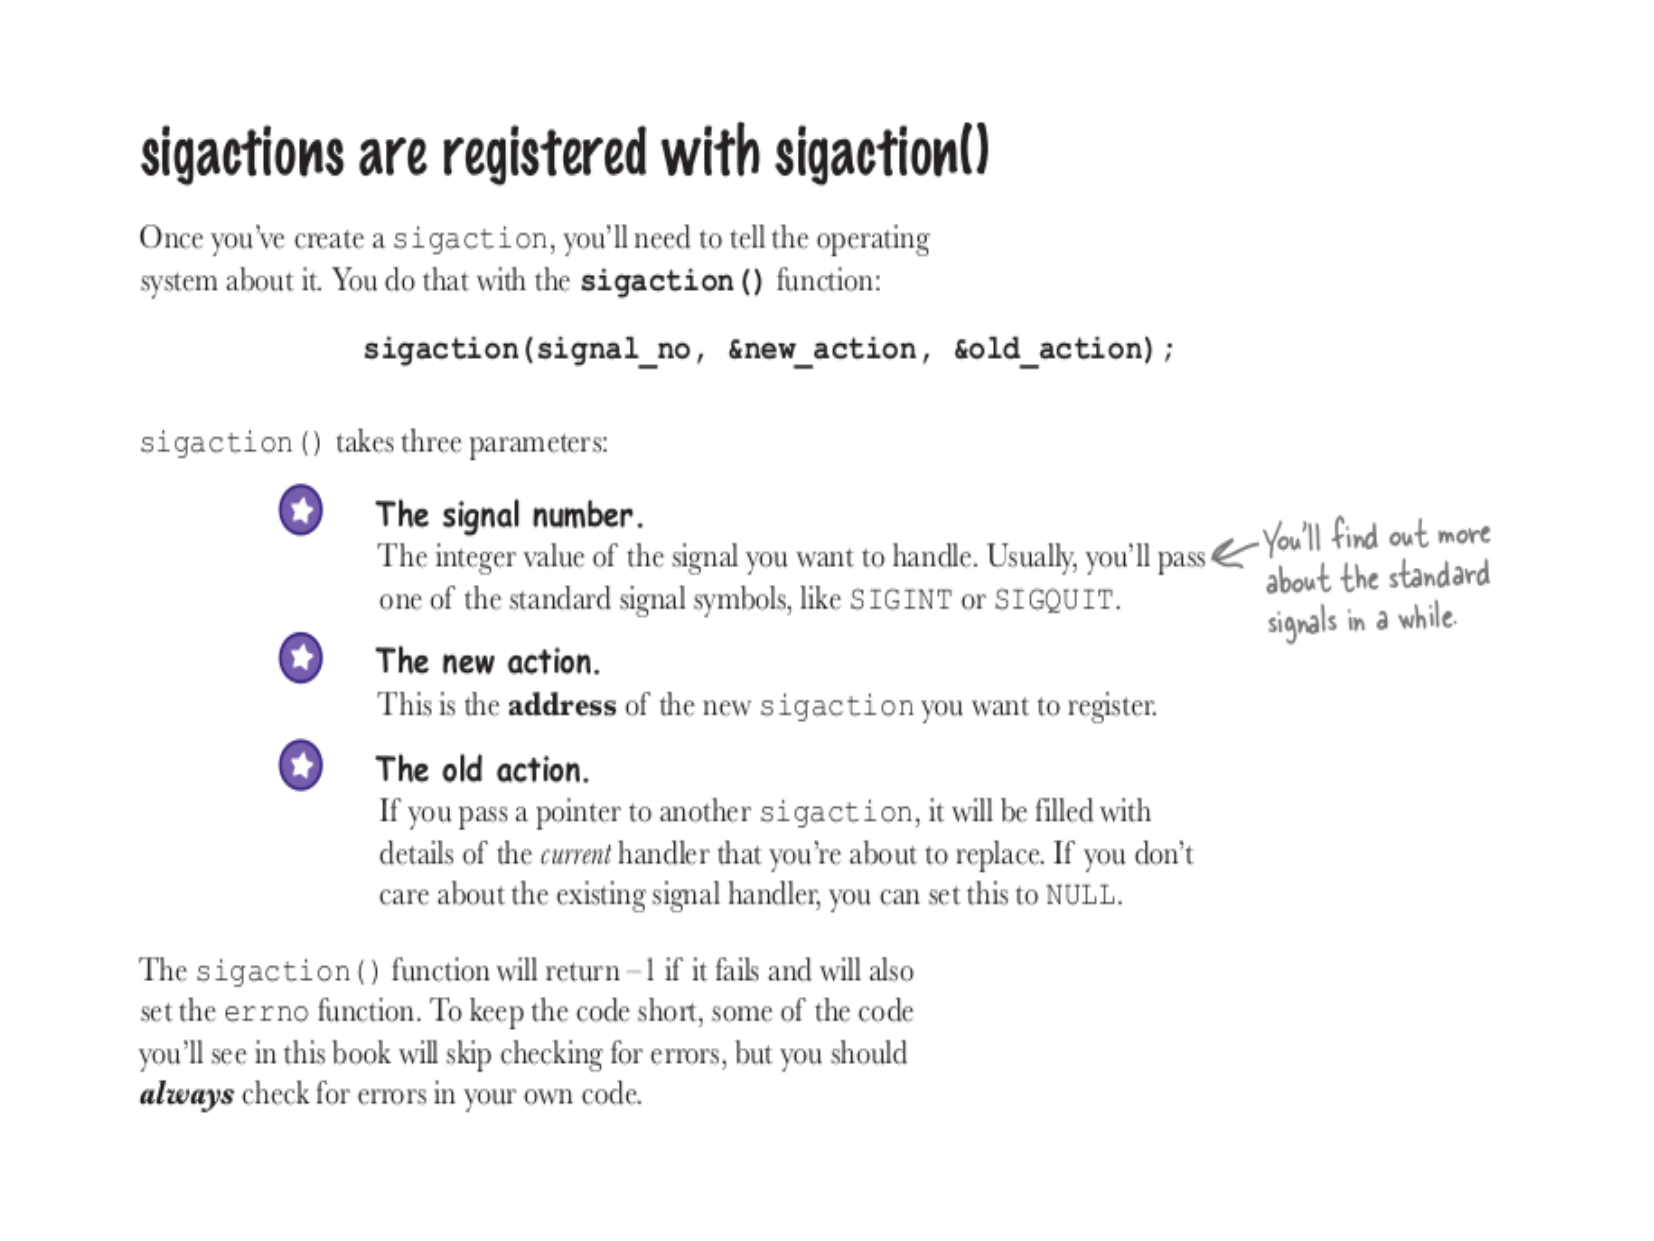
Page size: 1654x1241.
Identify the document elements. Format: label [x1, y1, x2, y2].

picture [94, 70, 1536, 1134]
